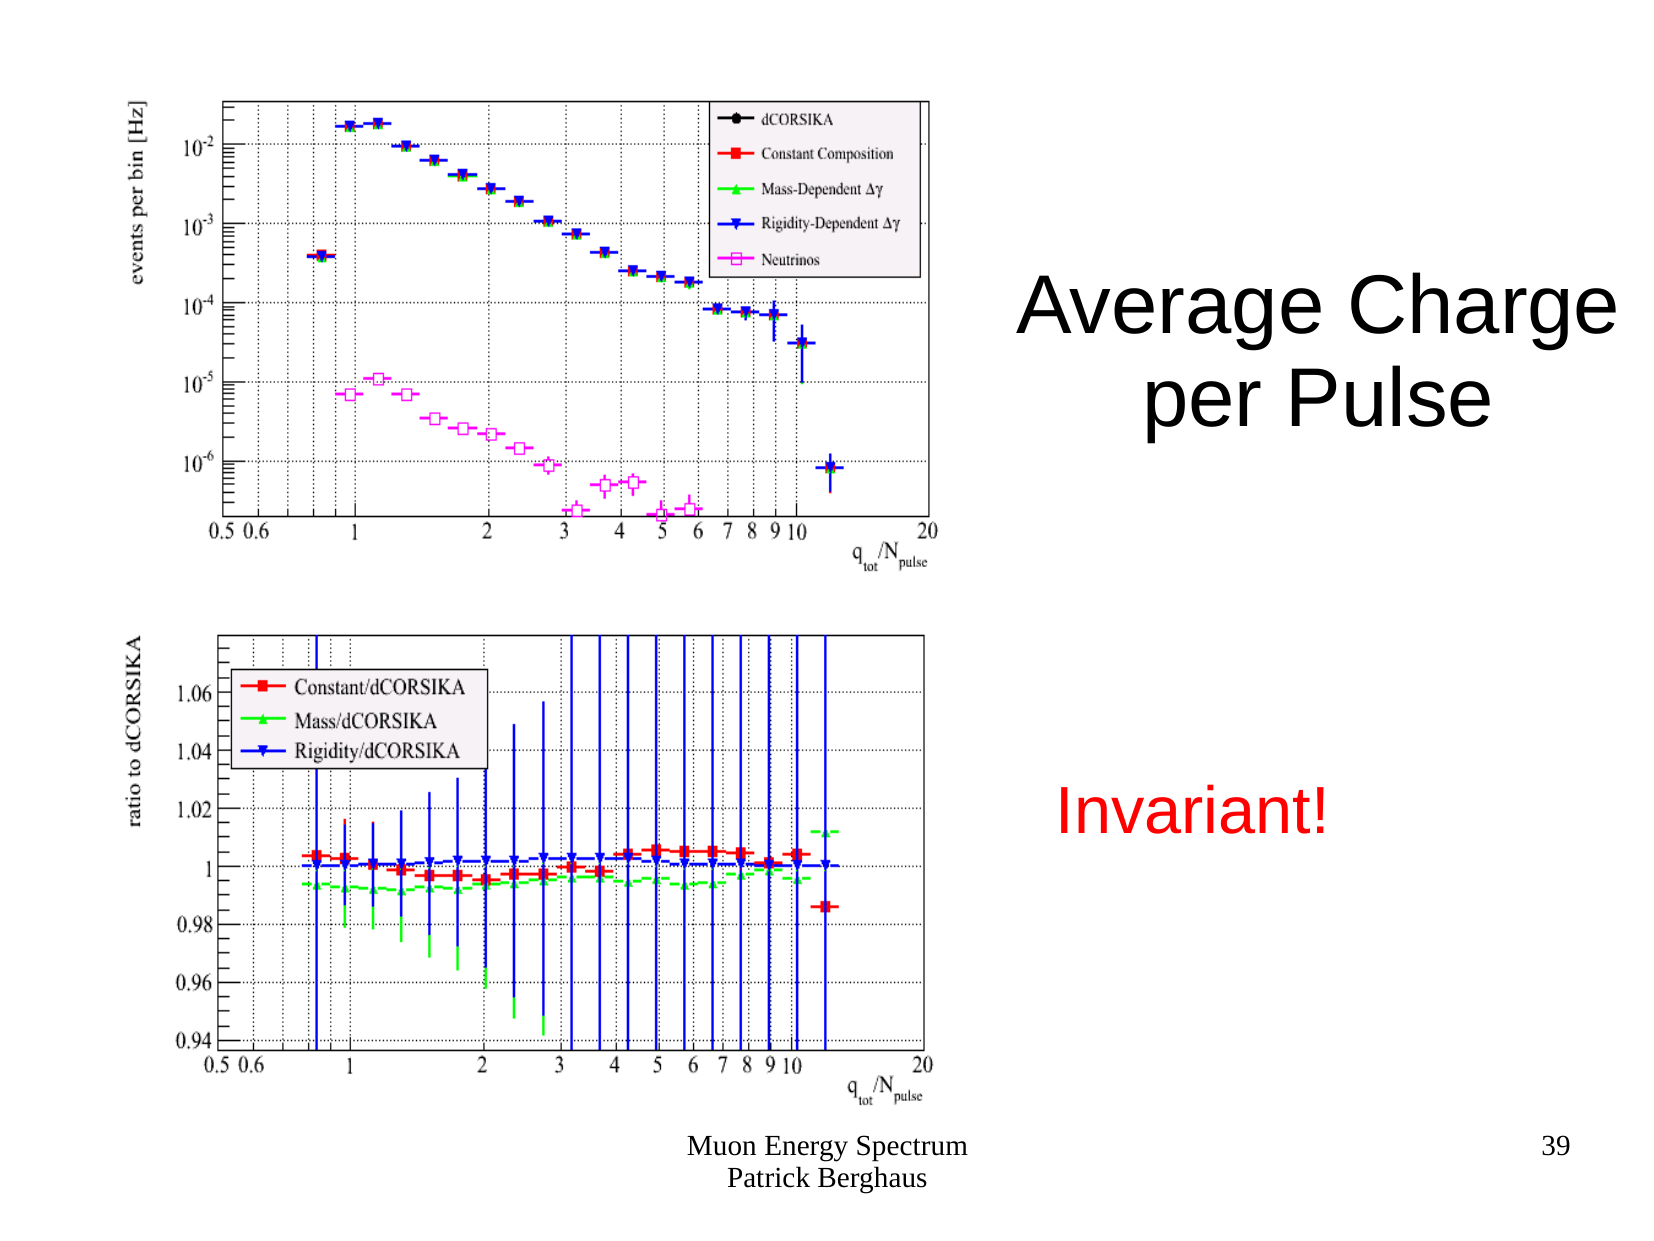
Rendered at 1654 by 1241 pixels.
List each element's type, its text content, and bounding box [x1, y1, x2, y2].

text_box Invariant! [1041, 765, 1344, 880]
text_box Average Charge per Pulse [1001, 250, 1633, 513]
picture [112, 43, 1013, 1126]
